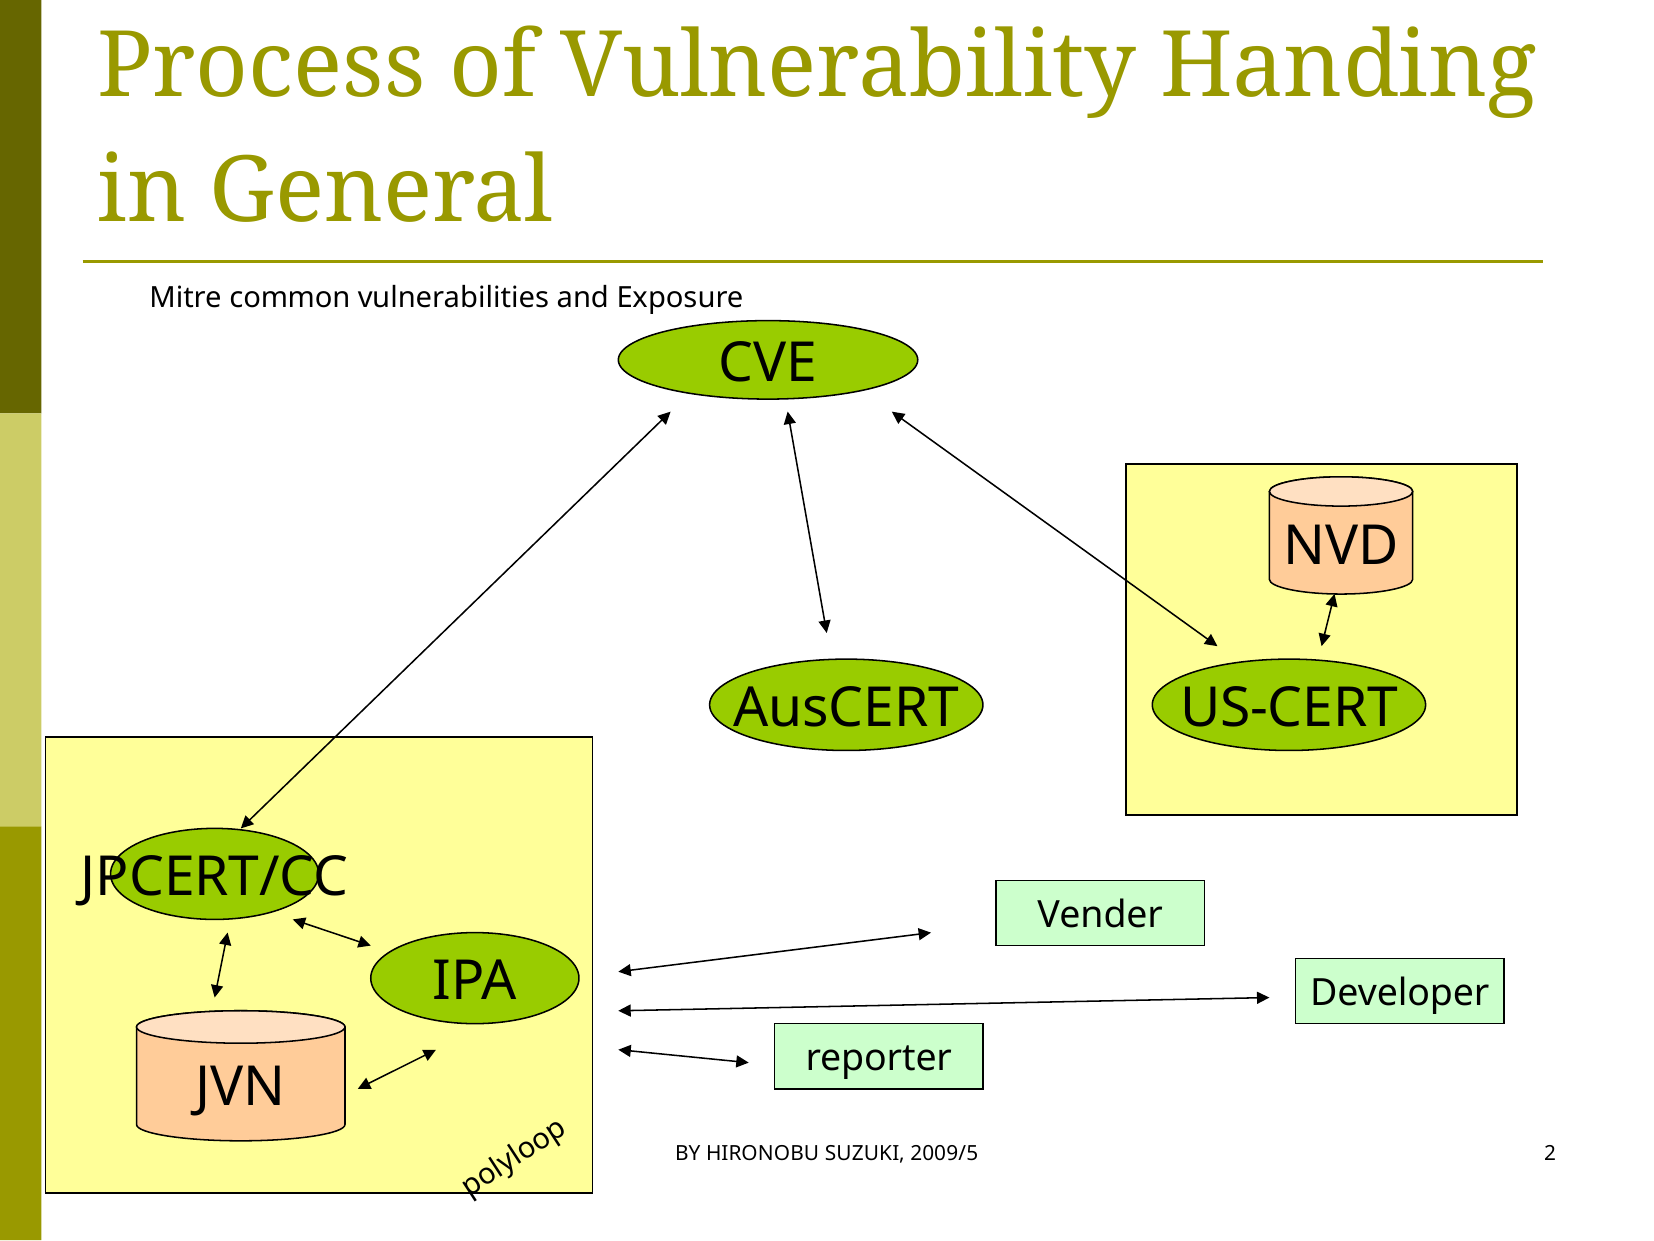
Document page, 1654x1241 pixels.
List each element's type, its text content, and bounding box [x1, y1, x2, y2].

text_box JPCERT/CC [111, 828, 318, 920]
text_box US-CERT [1152, 659, 1426, 751]
text_box [105, 860, 114, 875]
title Process of Vulnerability Handing in General [82, 15, 1571, 257]
text_box IPA [370, 932, 579, 1024]
text_box [45, 737, 593, 1194]
text_box reporter [774, 1023, 984, 1089]
text_box AusCERT [709, 659, 983, 751]
text_box Developer [1295, 958, 1504, 1024]
text_box [1126, 463, 1517, 816]
text_box CVE [618, 320, 918, 400]
text_box Mitre common vulnerabilities and Exposure [134, 268, 759, 324]
text_box NVD [1269, 493, 1413, 595]
text_box JVN [136, 1027, 346, 1141]
text_box Vender [996, 880, 1205, 946]
text_box polyloop [435, 1091, 590, 1219]
